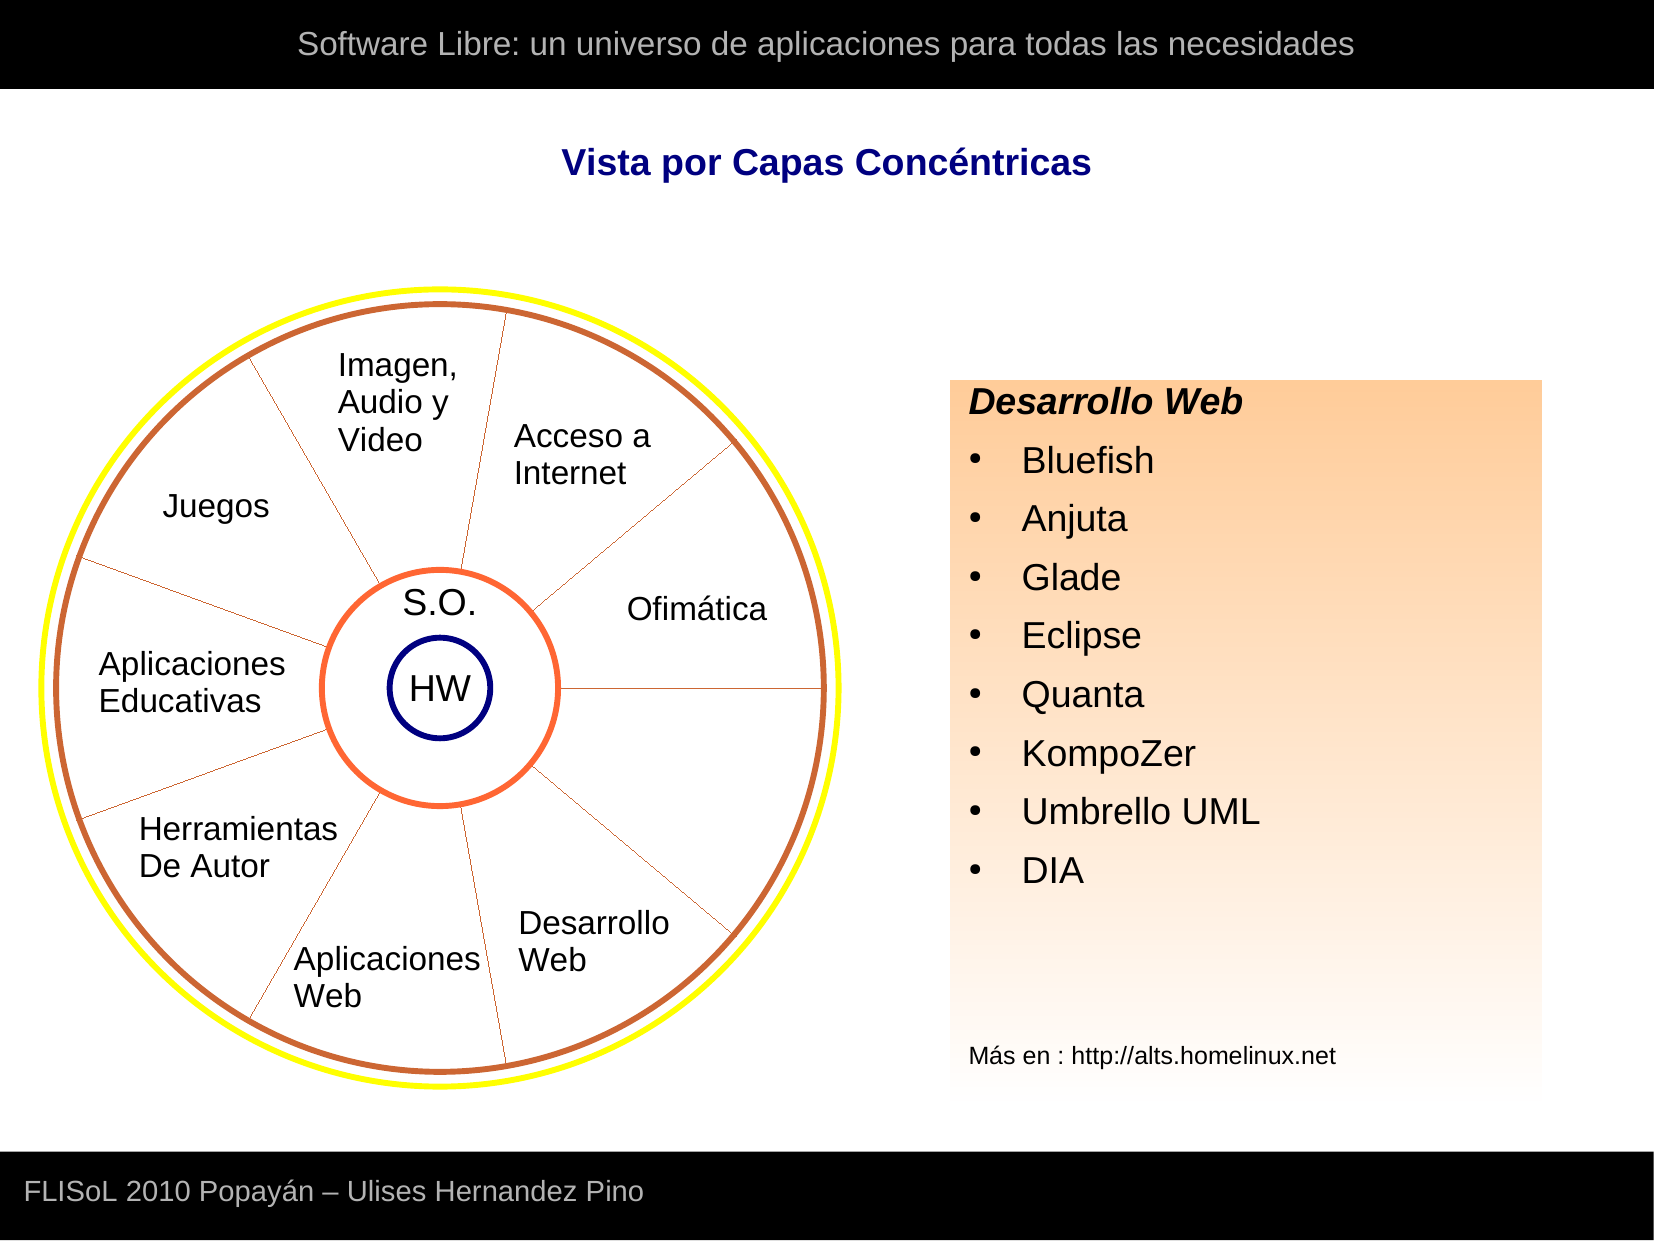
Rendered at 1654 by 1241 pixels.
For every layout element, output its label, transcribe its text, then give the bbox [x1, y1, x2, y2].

text_box Imagen, Audio y Video [323, 339, 474, 493]
title Vista por Capas Concéntricas [82, 125, 1571, 200]
text_box HW [389, 637, 491, 739]
text_box Aplicaciones Web [278, 933, 497, 1022]
text_box Aplicaciones Educativas [84, 637, 302, 727]
text_box Desarrollo Web [503, 897, 686, 987]
text_box Acceso a Internet [499, 409, 666, 499]
text_box Ofimática [612, 582, 783, 635]
text_box Herramientas De Autor [124, 803, 354, 893]
text_box S.O. [321, 569, 559, 807]
text_box Juegos [147, 479, 285, 532]
list Desarrollo Web Bluefish Anjuta Glade Eclipse Quanta KompoZer Umbrello UML DIA Más en : http://alts.homelinux.net [950, 380, 1542, 1102]
